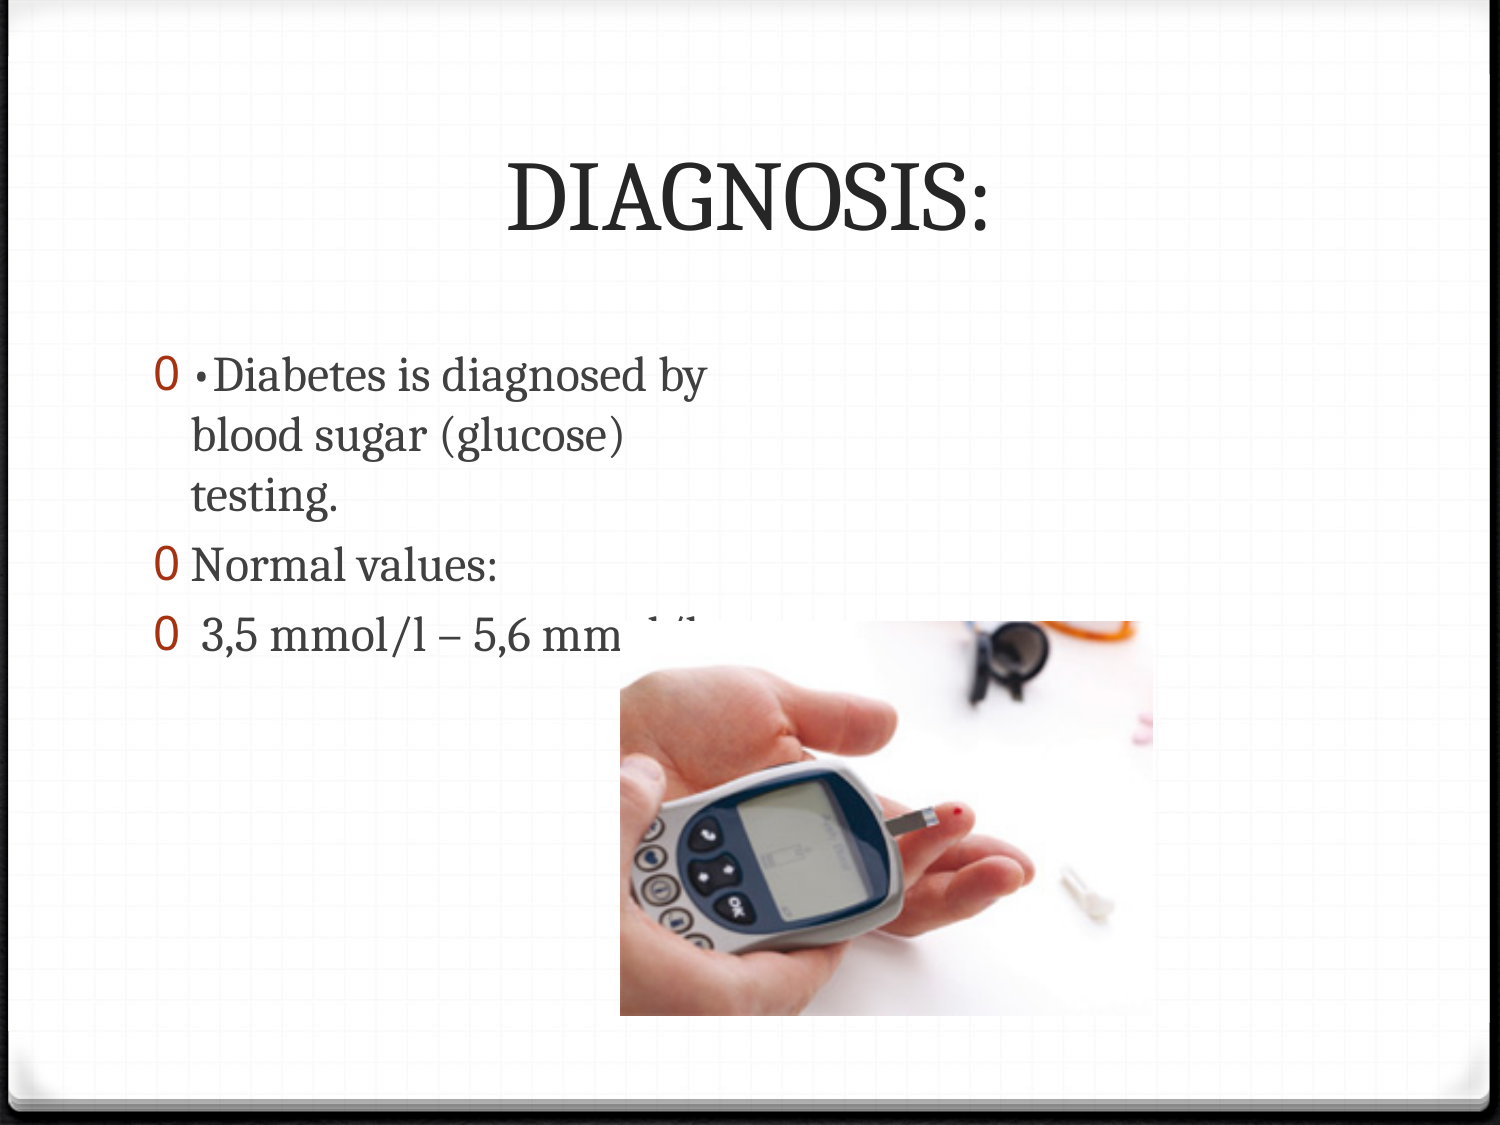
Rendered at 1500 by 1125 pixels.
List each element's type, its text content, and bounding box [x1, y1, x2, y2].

list •Diabetes is diagnosed by blood sugar (glucose) testing. Normal values: 3,5 mmol/l – 5,6 mmol/l [138, 334, 738, 983]
title DIAGNOSIS: [90, 71, 1410, 309]
picture [0, 0, 1500, 1125]
